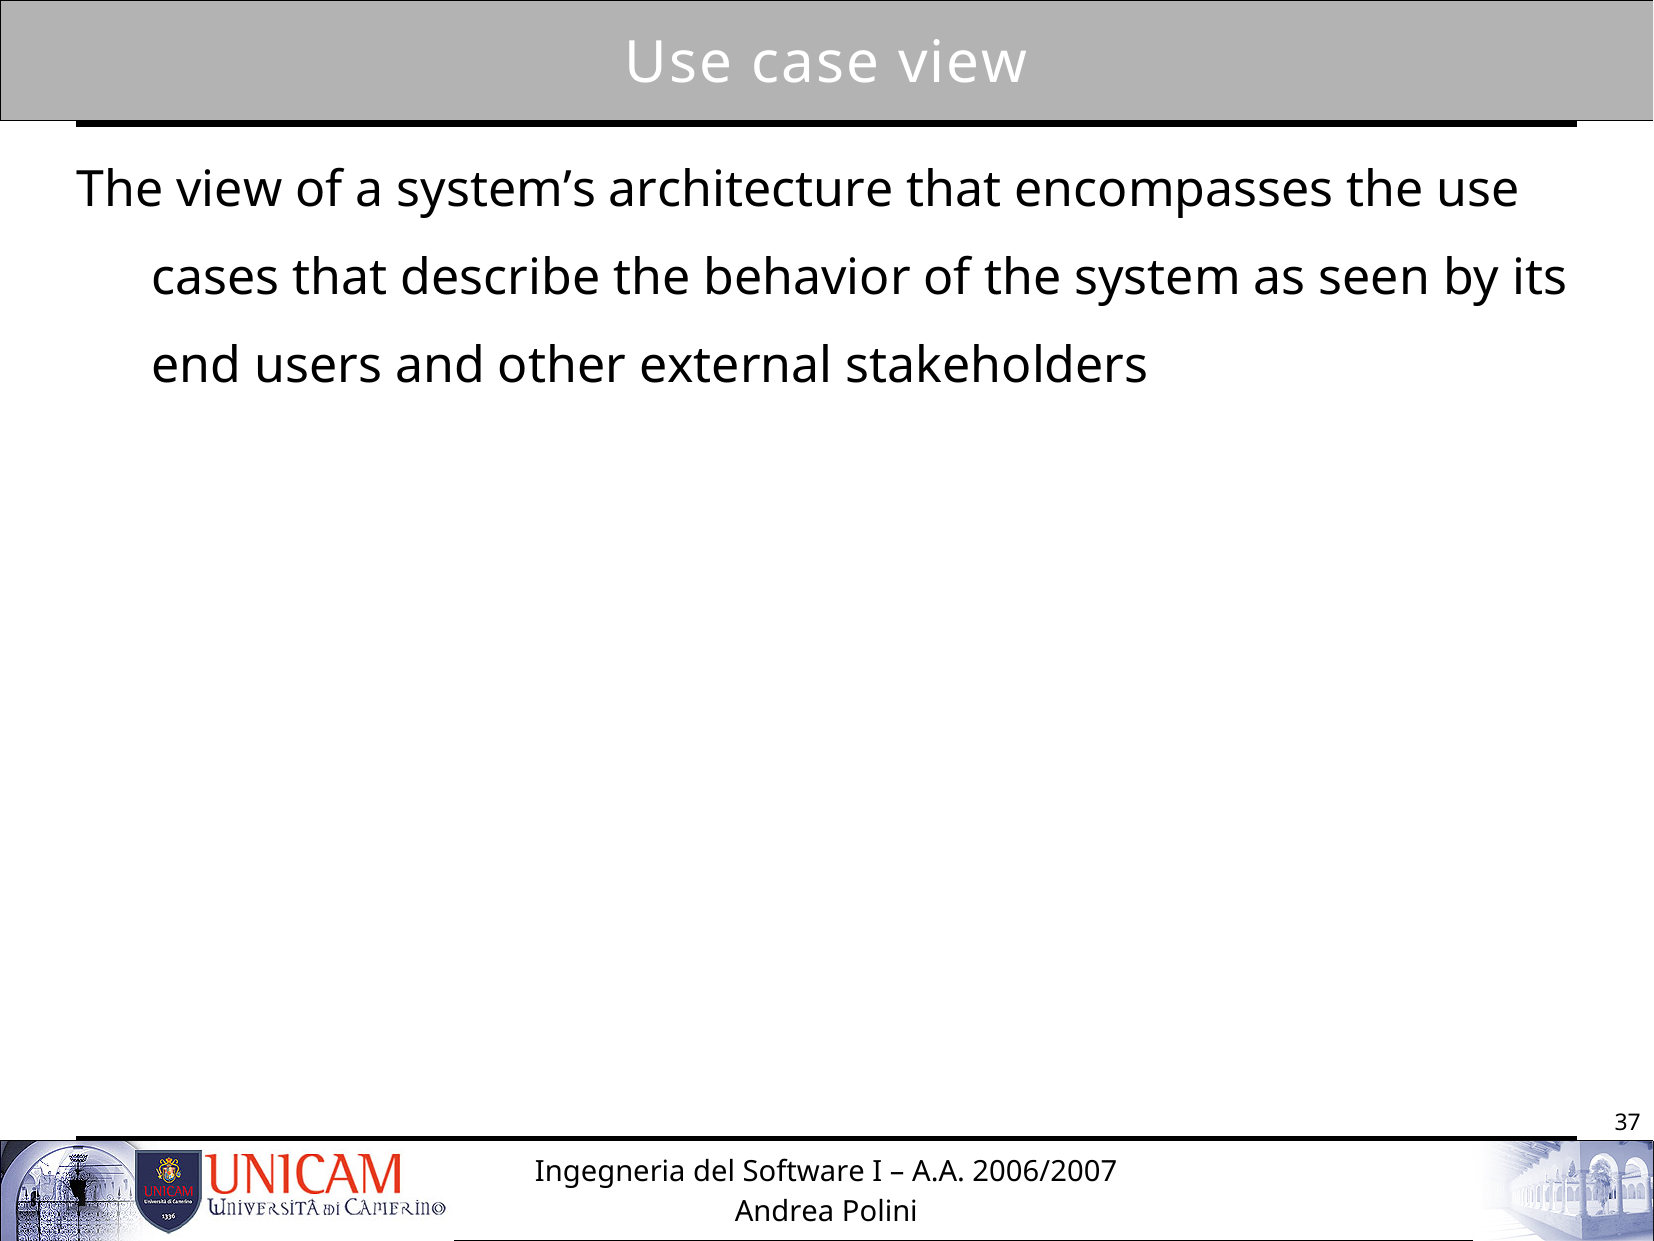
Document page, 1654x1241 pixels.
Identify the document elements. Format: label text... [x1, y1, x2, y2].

picture [0, 1141, 454, 1241]
picture [1473, 1141, 1654, 1241]
list The view of a system’s architecture that encompasses the use cases that describe the behavior of the system as seen by its end users and other external stakeholders [76, 152, 1577, 671]
title Use case view [0, 0, 1653, 121]
